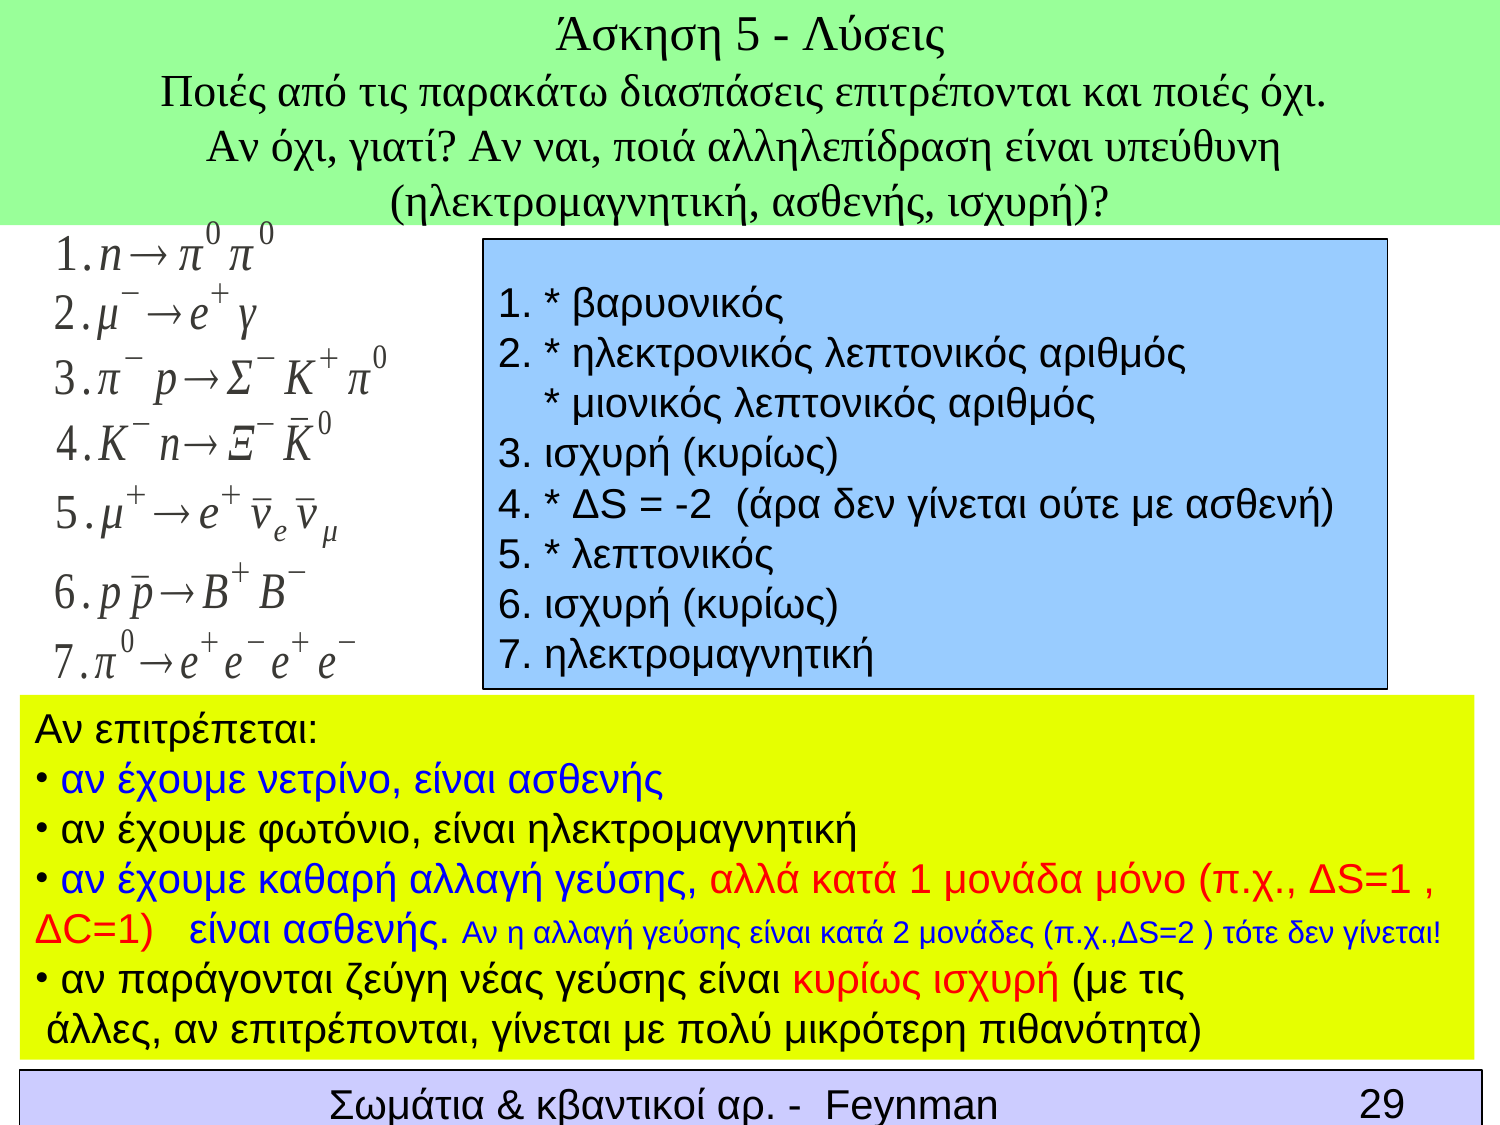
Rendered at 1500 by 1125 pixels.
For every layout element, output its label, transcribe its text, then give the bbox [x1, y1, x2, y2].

chart [43, 476, 353, 549]
chart [42, 623, 372, 689]
text_box Άσκηση 5 - Λύσεις Ποιές από τις παρακάτω διασπάσεις επιτρέπονται και ποιές όχι. Αν όχι, γιατί? Αν ναι, ποιά αλληλεπίδραση είναι υπεύθυνη (ηλεκτρομαγνητική, ασθενής, ισχυρή)? [0, 0, 1500, 226]
text_box Αν επιτρέπεται: αν έχουμε νετρίνο, είναι ασθενής αν έχουμε φωτόνιο, είναι ηλεκτρομαγνητική αν έχουμε καθαρή αλλαγή γεύσης, αλλά κατά 1 μονάδα μόνο (π.χ., ΔS=1 , ΔC=1) είναι ασθενής. Αν η αλλαγή γεύσης είναι κατά 2 μονάδες (π.χ.,ΔS=2 ) τότε δεν γίνεται! αν παράγονται ζεύγη νέας γεύσης είναι κυρίως ισχυρή (με τις άλλες, αν επιτρέπονται, γίνεται με πολύ μικρότερη πιθανότητα) [19, 694, 1475, 1060]
chart [42, 215, 404, 471]
chart [43, 553, 323, 619]
text_box 1. * βαρυονικός 2. * ηλεκτρονικός λεπτονικός αριθμός * μιονικός λεπτονικός αριθμός 3. ισχυρή (κυρίως) 4. * ΔS = -2 (άρα δεν γίνεται ούτε με ασθενή) 5. * λεπτονικός 6. ισχυρή (κυρίως) 7. ηλεκτρομαγνητική [483, 238, 1388, 689]
